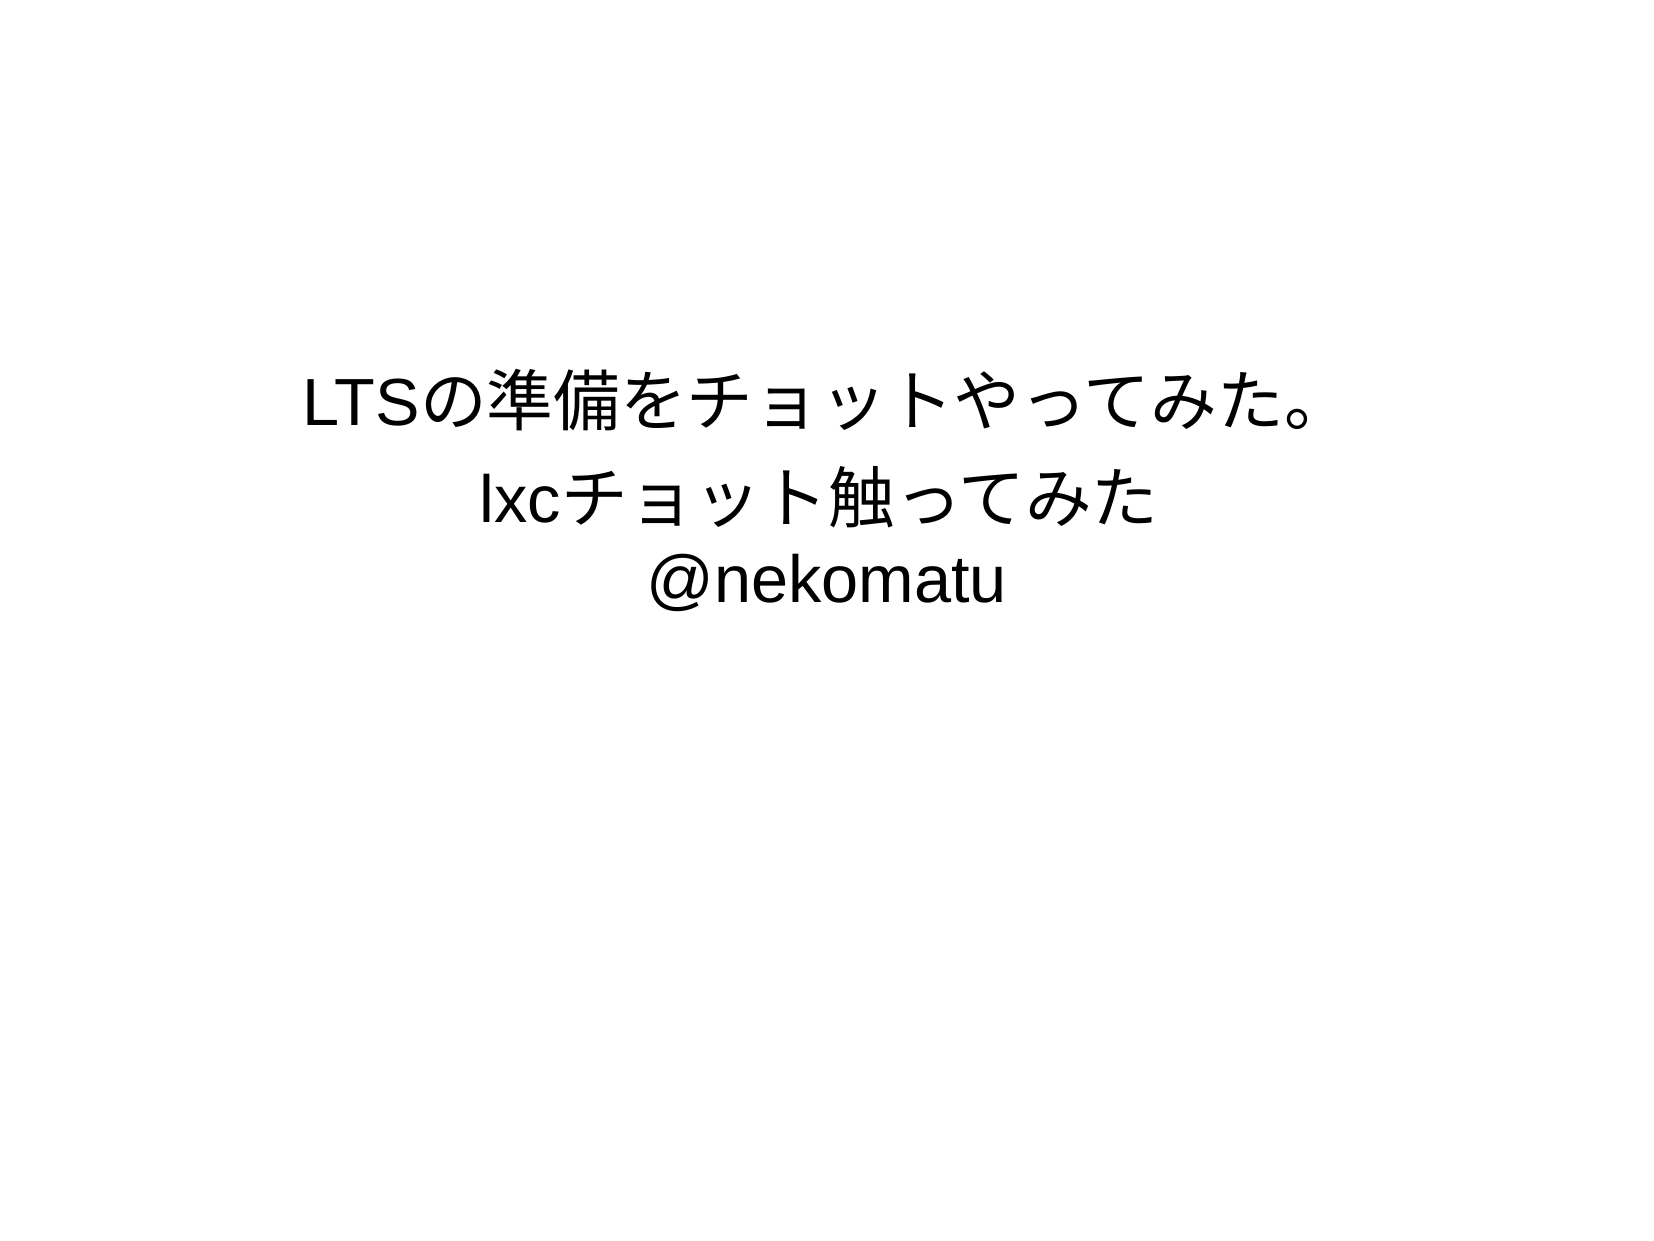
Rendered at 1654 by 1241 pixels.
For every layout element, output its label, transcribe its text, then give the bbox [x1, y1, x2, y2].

subtitle LTSの準備をチョットやってみた。 lxcチョット触ってみた @nekomatu [0, 2, 1654, 963]
